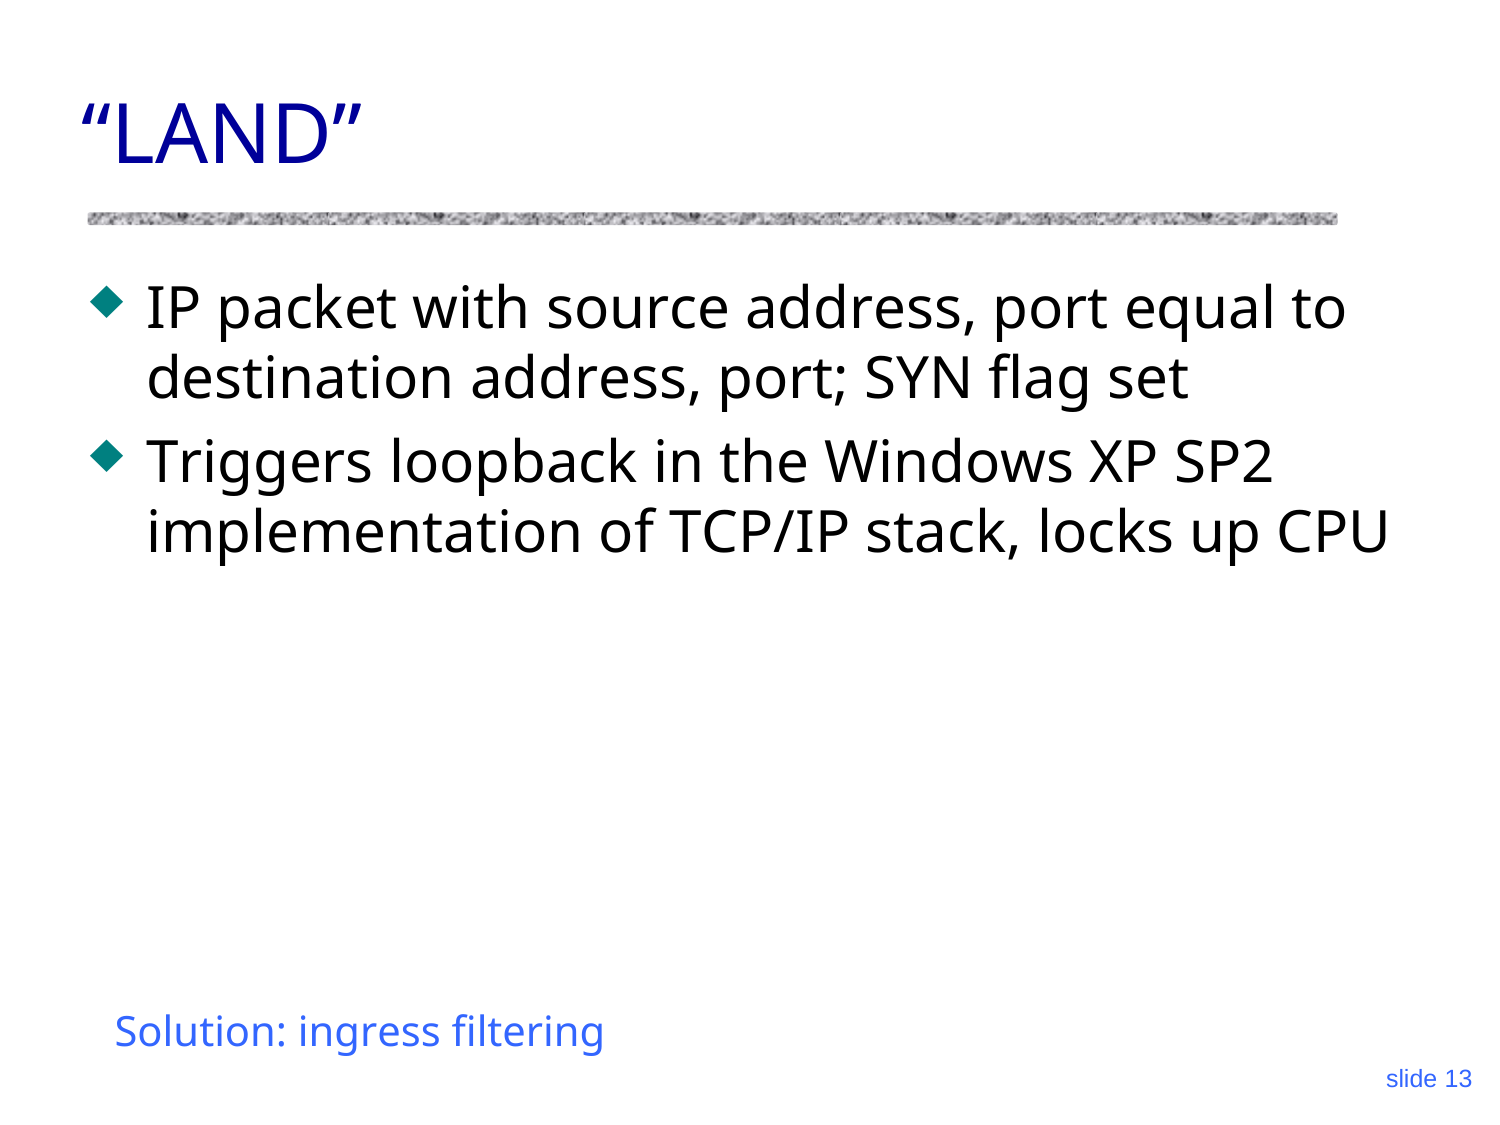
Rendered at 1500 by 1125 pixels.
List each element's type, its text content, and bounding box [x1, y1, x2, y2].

list IP packet with source address, port equal to destination address, port; SYN flag set Triggers loopback in the Windows XP SP2 implementation of TCP/IP stack, locks up CPU [74, 262, 1463, 1063]
text_box slide <number> [1174, 1025, 1488, 1101]
text_box Solution: ingress filtering [99, 997, 621, 1063]
picture [87, 212, 1338, 226]
title “LAND” [66, 37, 1342, 188]
